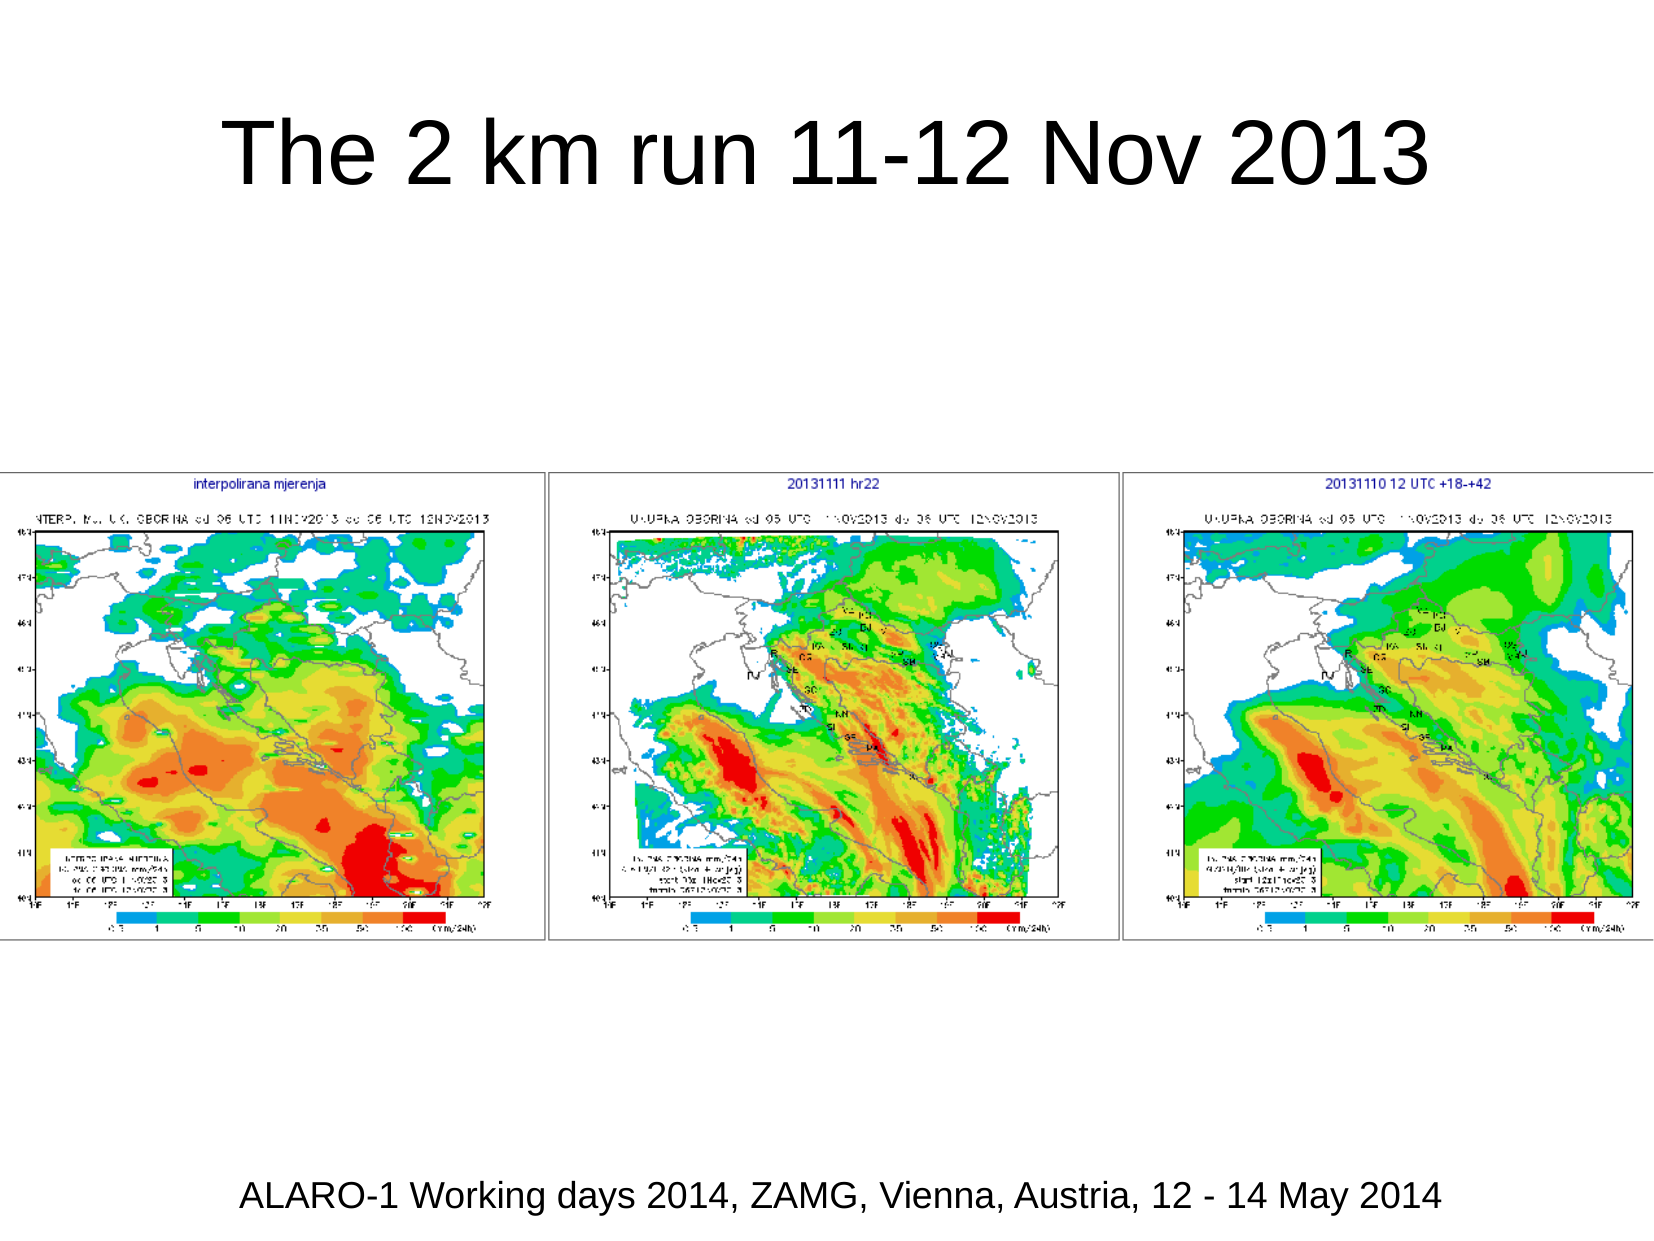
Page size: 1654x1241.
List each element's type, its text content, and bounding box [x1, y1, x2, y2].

text_box ALARO-1 Working days 2014, ZAMG, Vienna, Austria, 12 - 14 May 2014 [224, 1167, 1467, 1225]
title The 2 km run 11-12 Nov 2013 [82, 49, 1571, 257]
picture [0, 472, 1654, 942]
